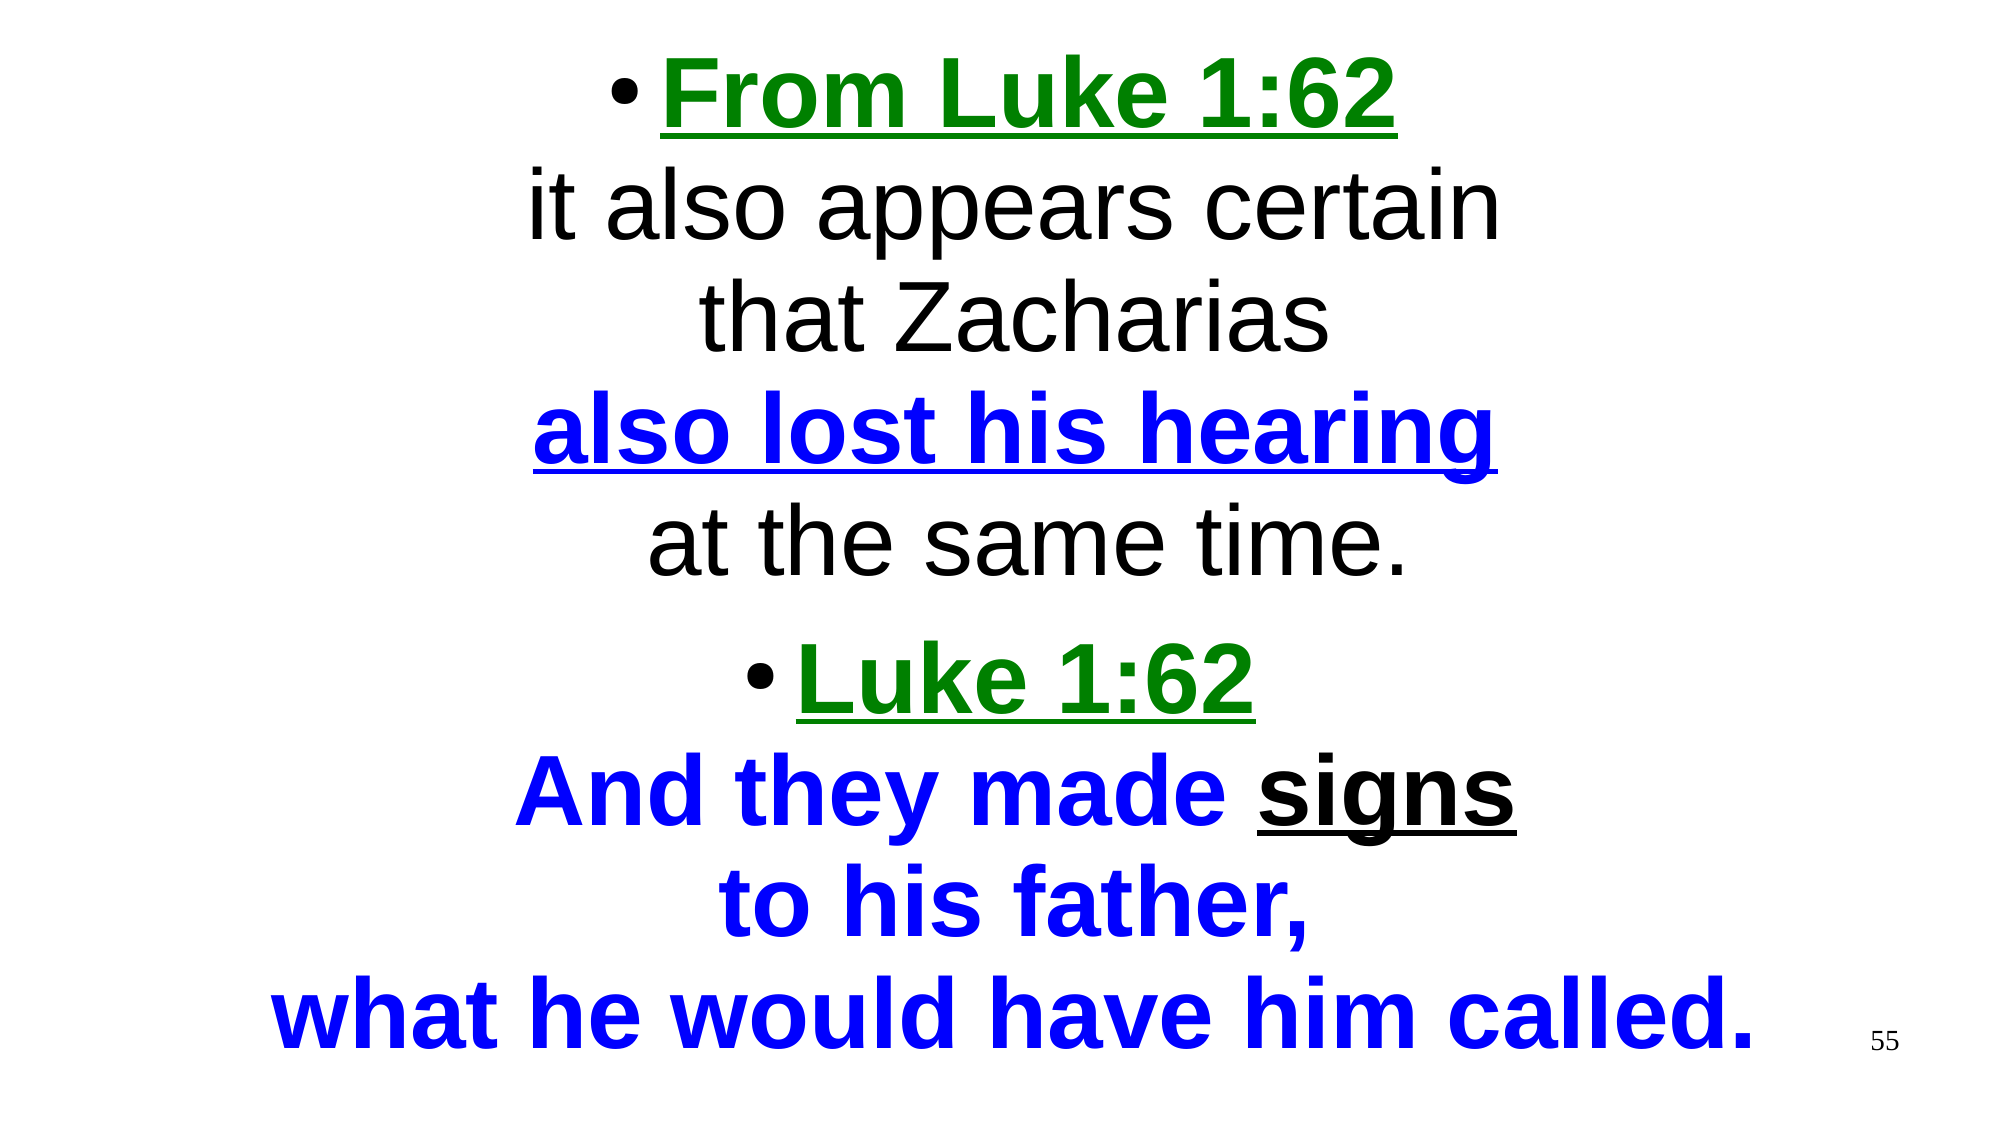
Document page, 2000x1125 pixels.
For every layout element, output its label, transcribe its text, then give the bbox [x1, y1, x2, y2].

list From Luke 1:62 it also appears certain that Zacharias also lost his hearing at the same time. Luke 1:62 And they made signs to his father, what he would have him called. [37, 37, 1951, 1088]
